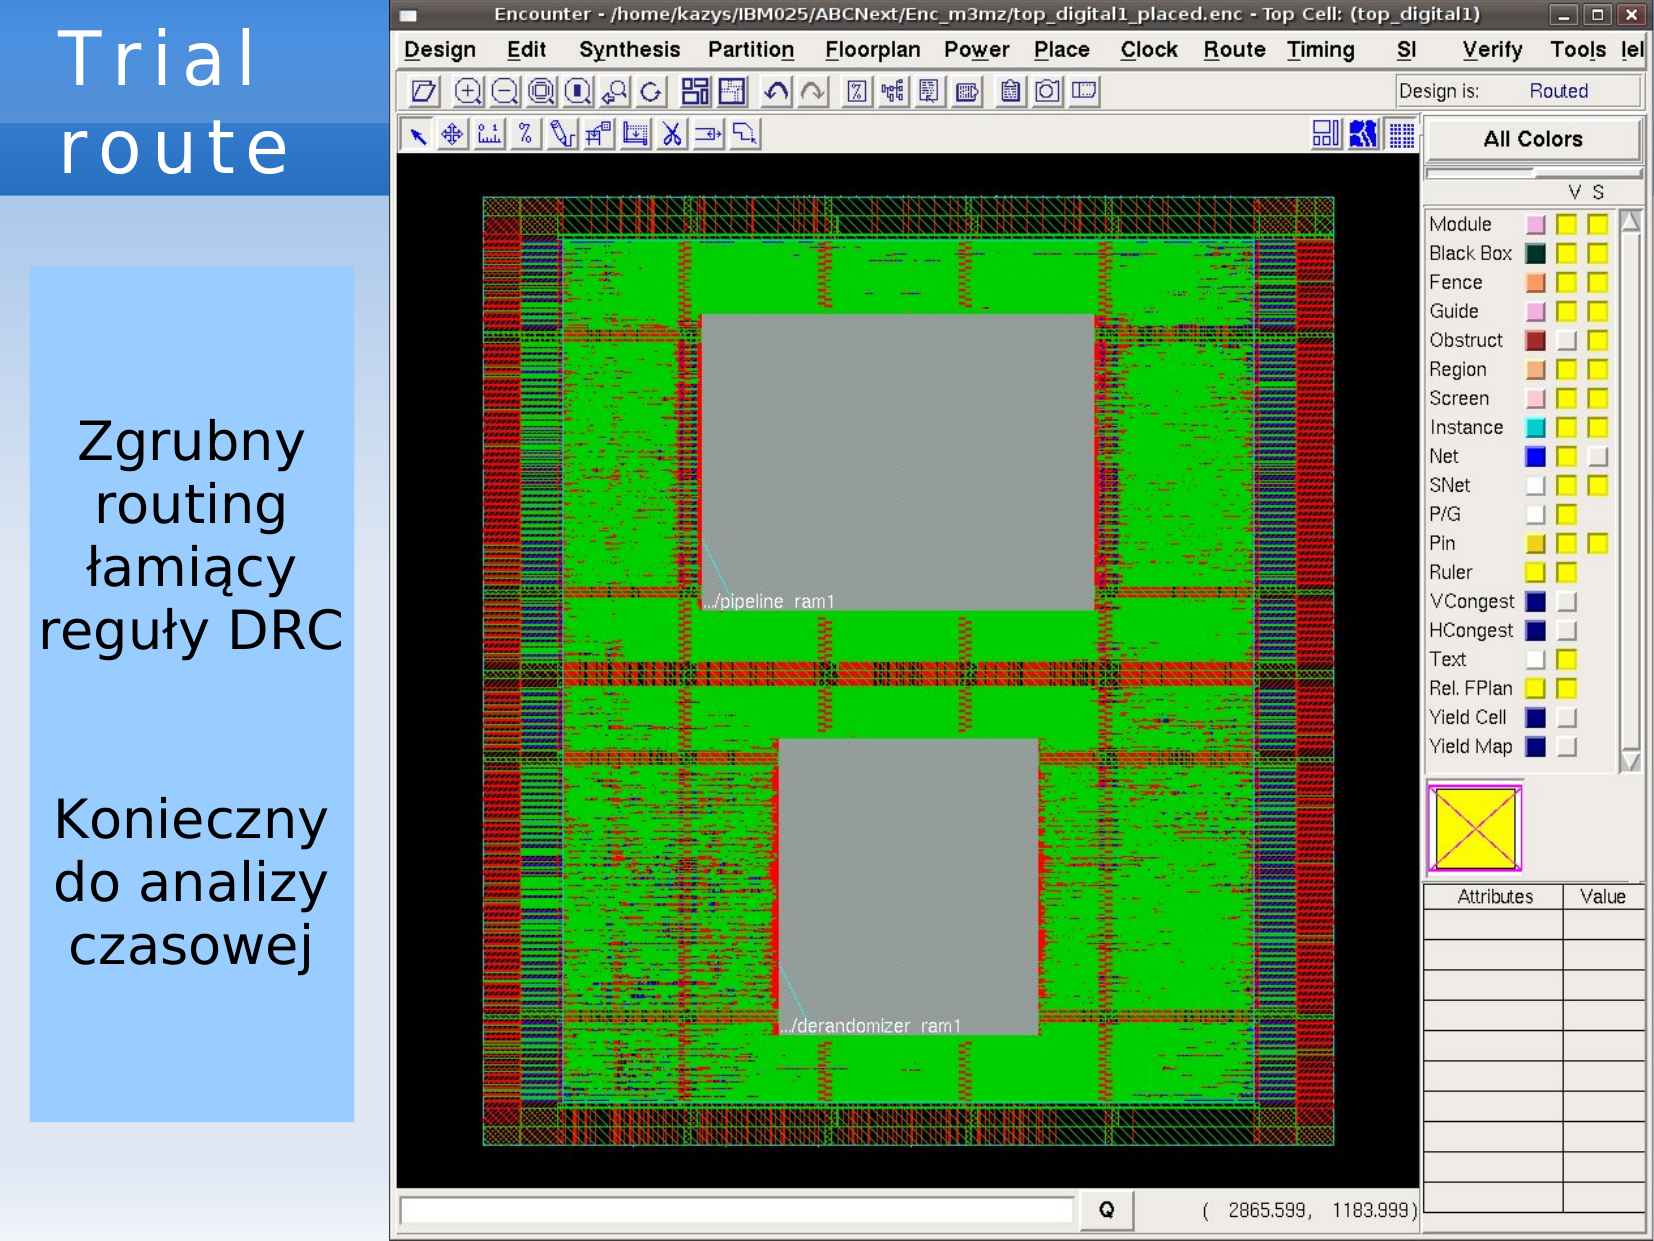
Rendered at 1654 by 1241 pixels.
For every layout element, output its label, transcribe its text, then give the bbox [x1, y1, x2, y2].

text_box Zgrubny routing łamiący reguły DRC Konieczny do analizy czasowej [29, 265, 355, 1123]
title Trial route [59, 16, 389, 191]
picture [0, 0, 1654, 1241]
